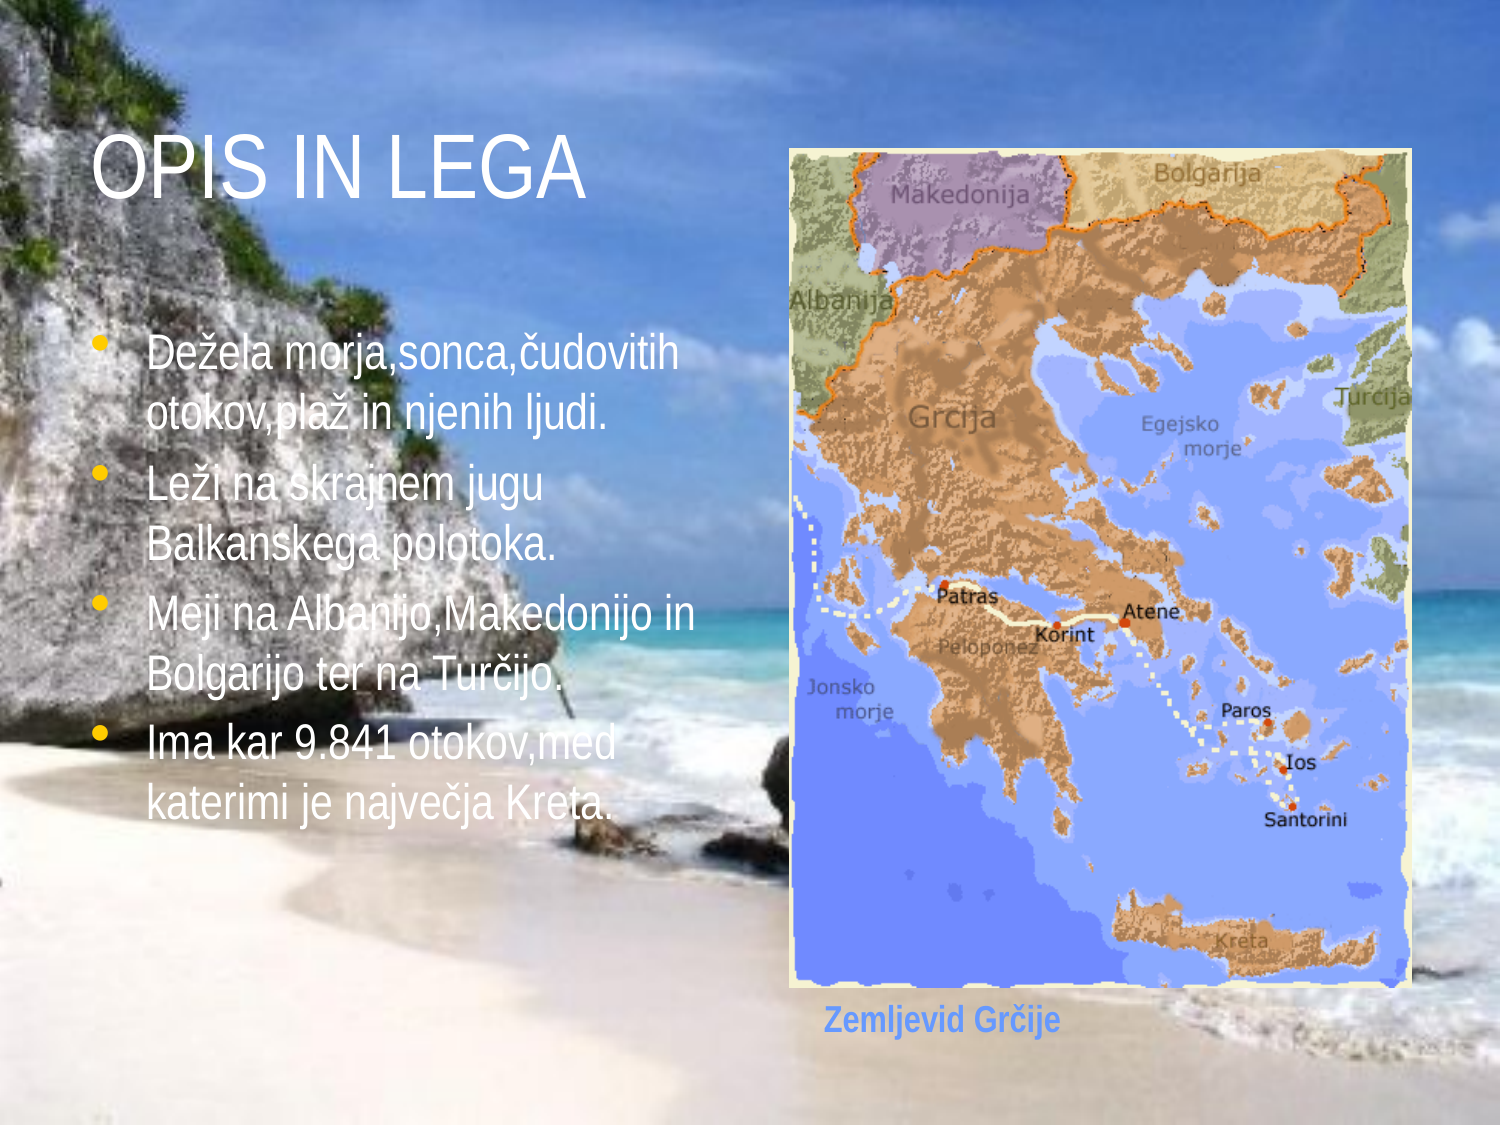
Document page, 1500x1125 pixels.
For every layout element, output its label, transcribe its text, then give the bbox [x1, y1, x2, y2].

title OPIS IN LEGA [75, 47, 1425, 275]
list Dežela morja,sonca,čudovitih otokov,plaž in njenih ljudi. Leži na skrajnem jugu Balkanskega polotoka. Meji na Albanijo,Makedonijo in Bolgarijo ter na Turčijo. Ima kar 9.841 otokov,med katerimi je največja Kreta. [75, 312, 738, 988]
text_box Zemljevid Grčije [809, 987, 1400, 1048]
picture [0, 0, 1500, 1125]
